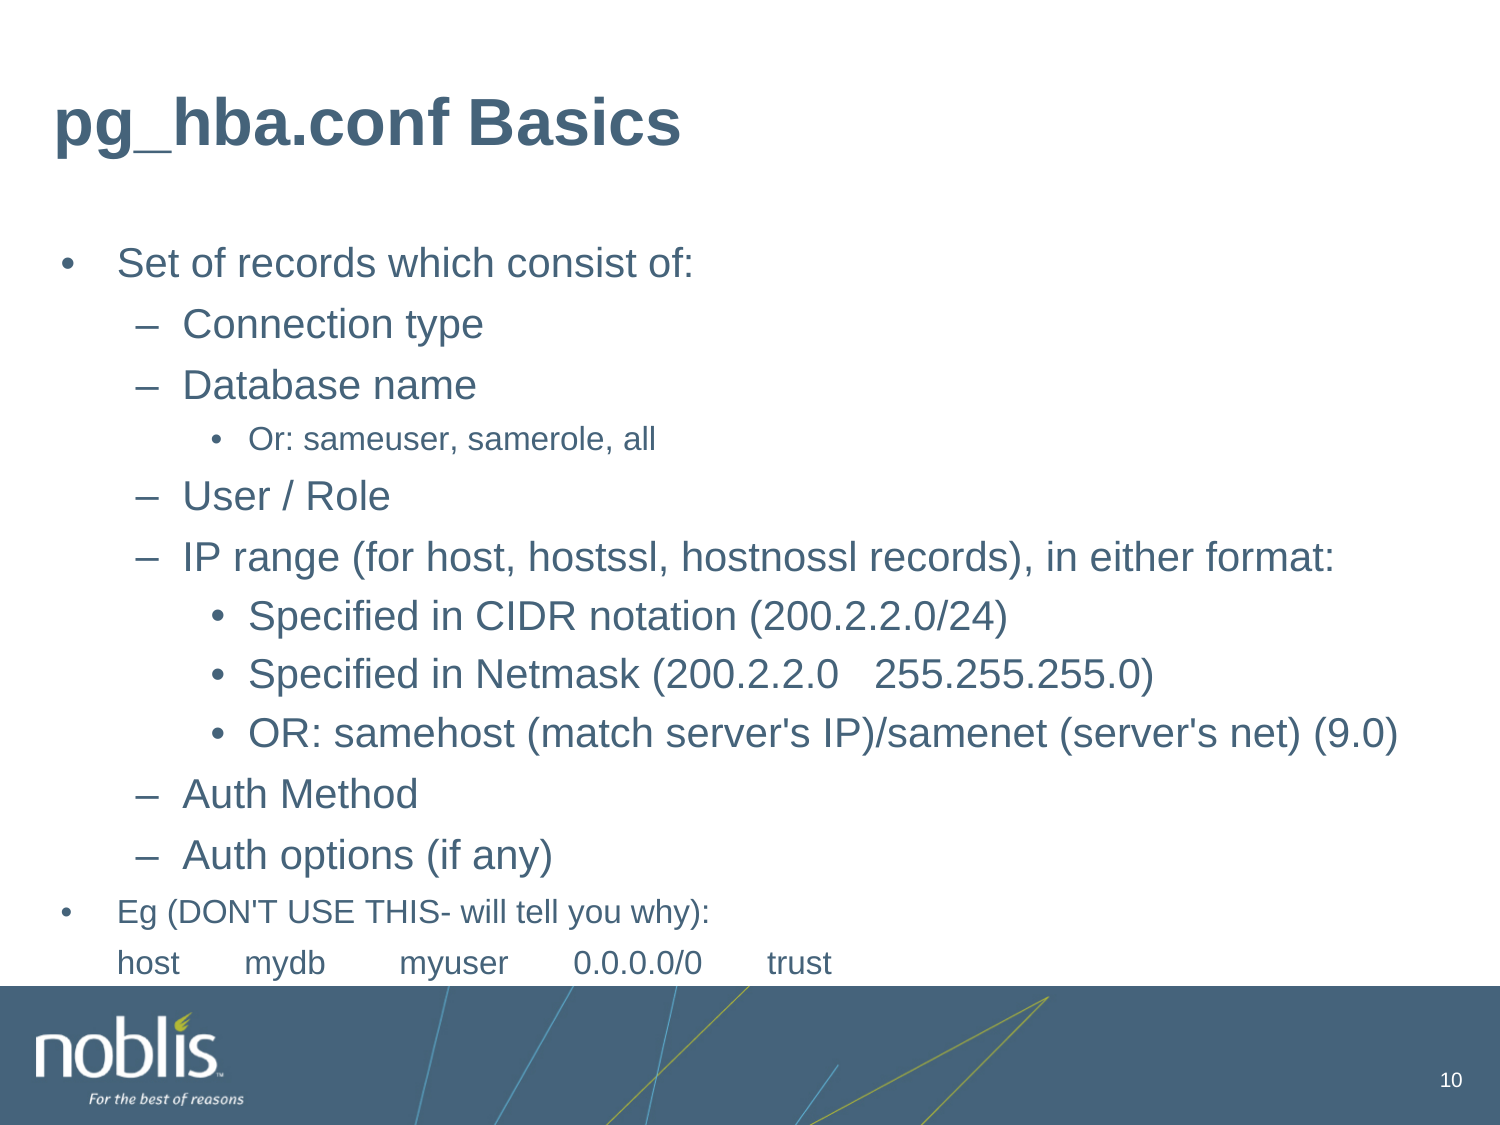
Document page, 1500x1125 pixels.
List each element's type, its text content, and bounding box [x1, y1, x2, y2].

picture [0, 986, 1500, 1125]
title pg_hba.conf Basics [53, 38, 1438, 211]
list Set of records which consist of: Connection type Database name Or: sameuser, samerole, all User / Role IP range (for host, hostssl, hostnossl records), in either format: Specified in CIDR notation (200.2.2.0/24) Specified in Netmask (200.2.2.0 255.255.255.0) OR: samehost (match server's IP)/samenet (server's net) (9.0) Auth Method Auth options (if any) Eg (DON'T USE THIS- will tell you why): host mydb myuser 0.0.0.0/0 trust [60, 239, 1437, 983]
